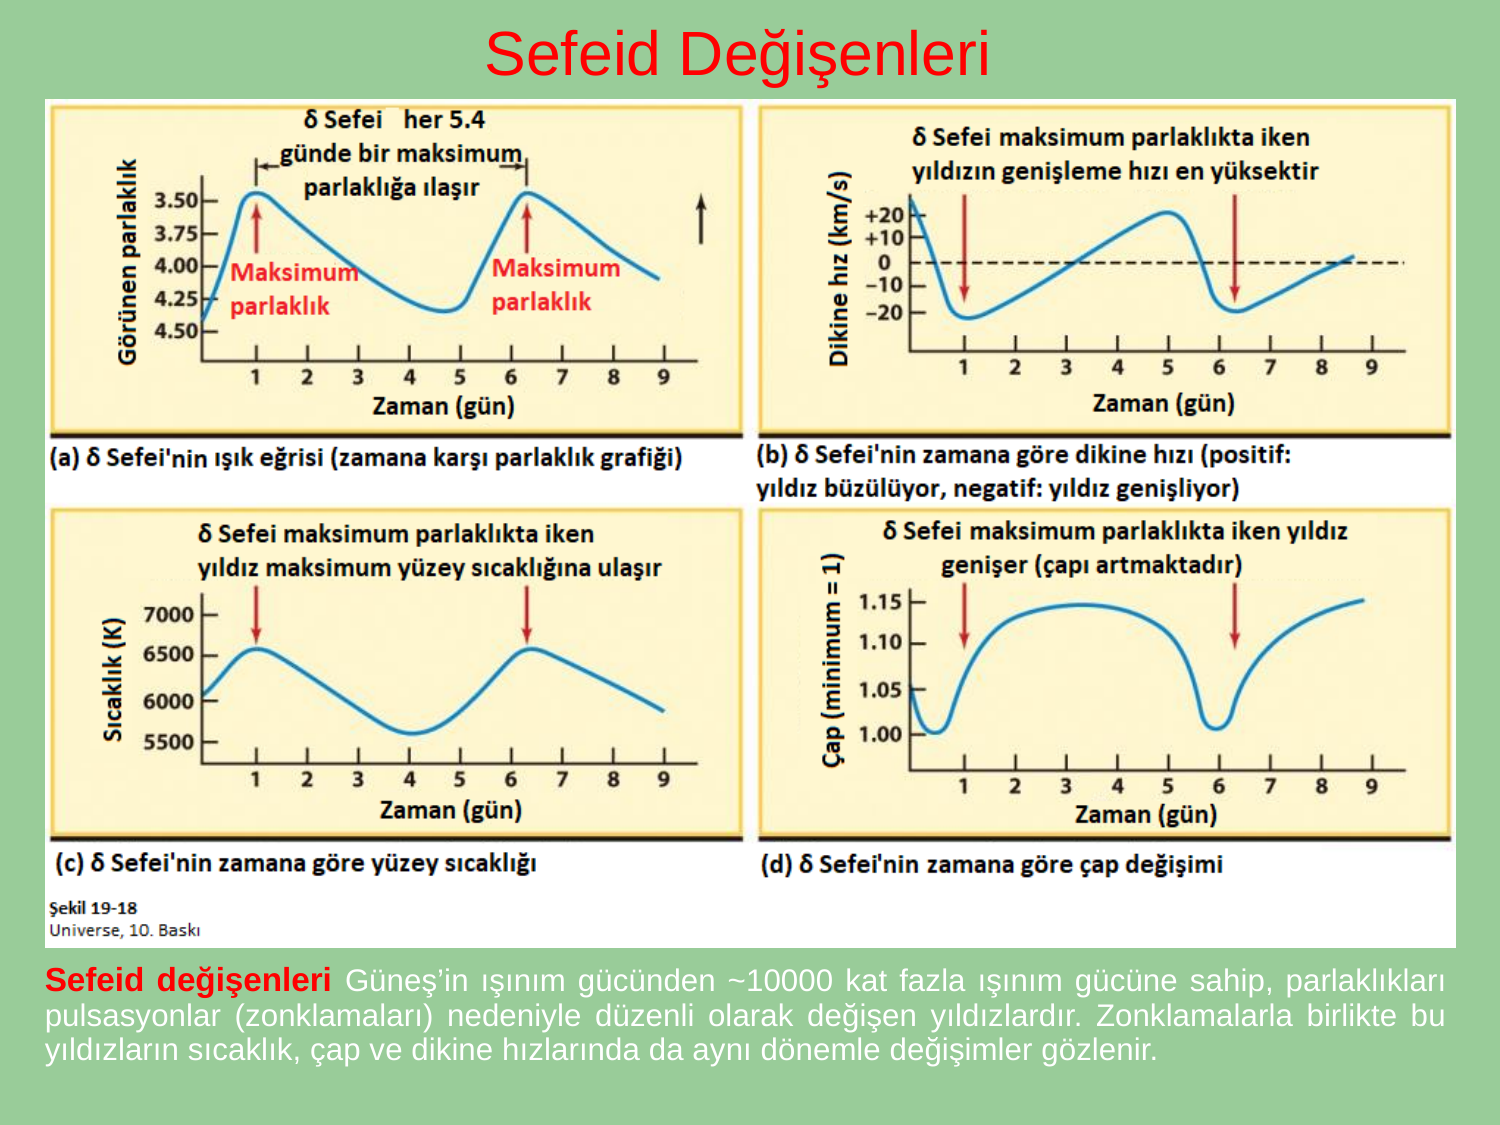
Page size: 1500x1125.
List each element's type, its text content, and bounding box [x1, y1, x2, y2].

picture [45, 99, 1456, 948]
text_box Sefeid Değişenleri [166, 11, 1311, 96]
text_box Sefeid değişenleri Güneş’in ışınım gücünden ~10000 kat fazla ışınım gücüne sahip, parlaklıkları pulsasyonlar (zonklamaları) nedeniyle düzenli olarak değişen yıldızlardır. Zonklamalarla birlikte bu yıldızların sıcaklık, çap ve dikine hızlarında da aynı dönemle değişimler gözlenir. [30, 953, 1464, 1083]
